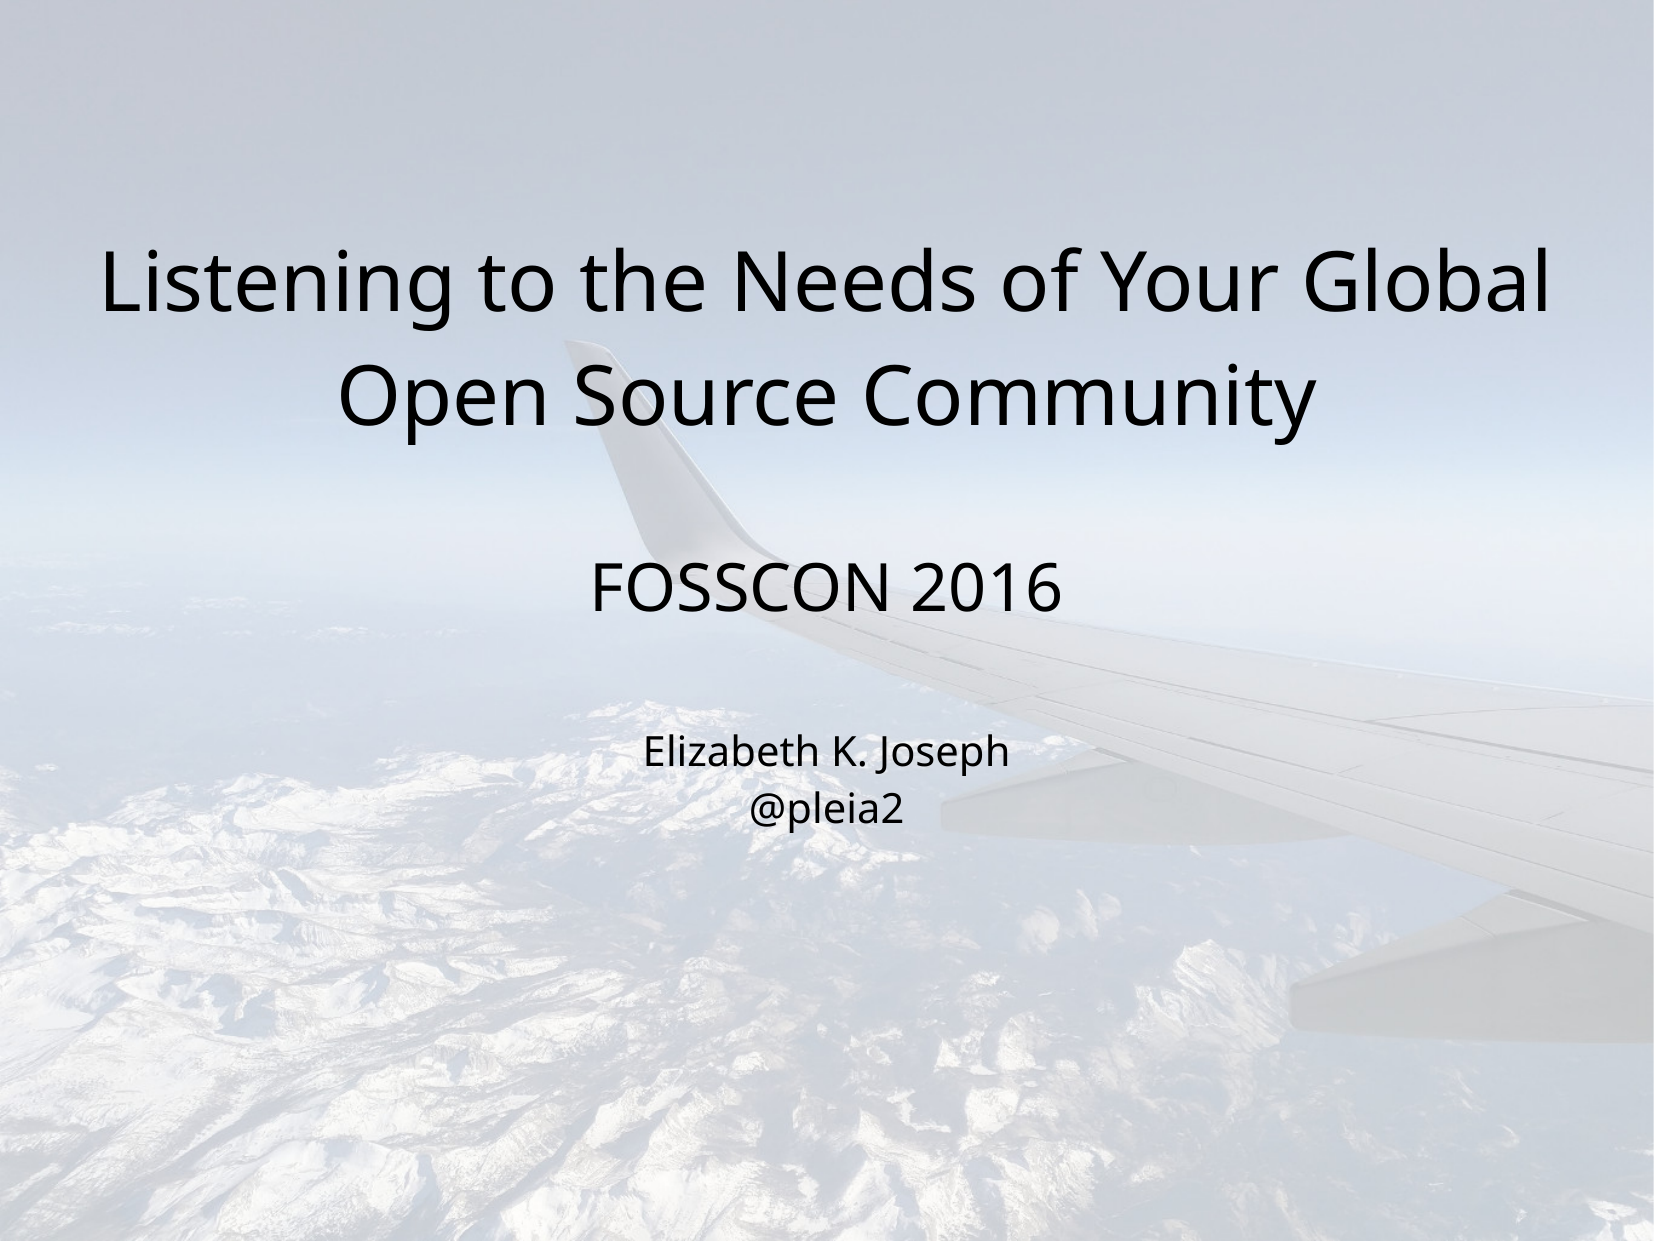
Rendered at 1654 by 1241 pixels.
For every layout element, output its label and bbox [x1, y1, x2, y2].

picture [0, 0, 1654, 1241]
text_box [82, 49, 1571, 1010]
